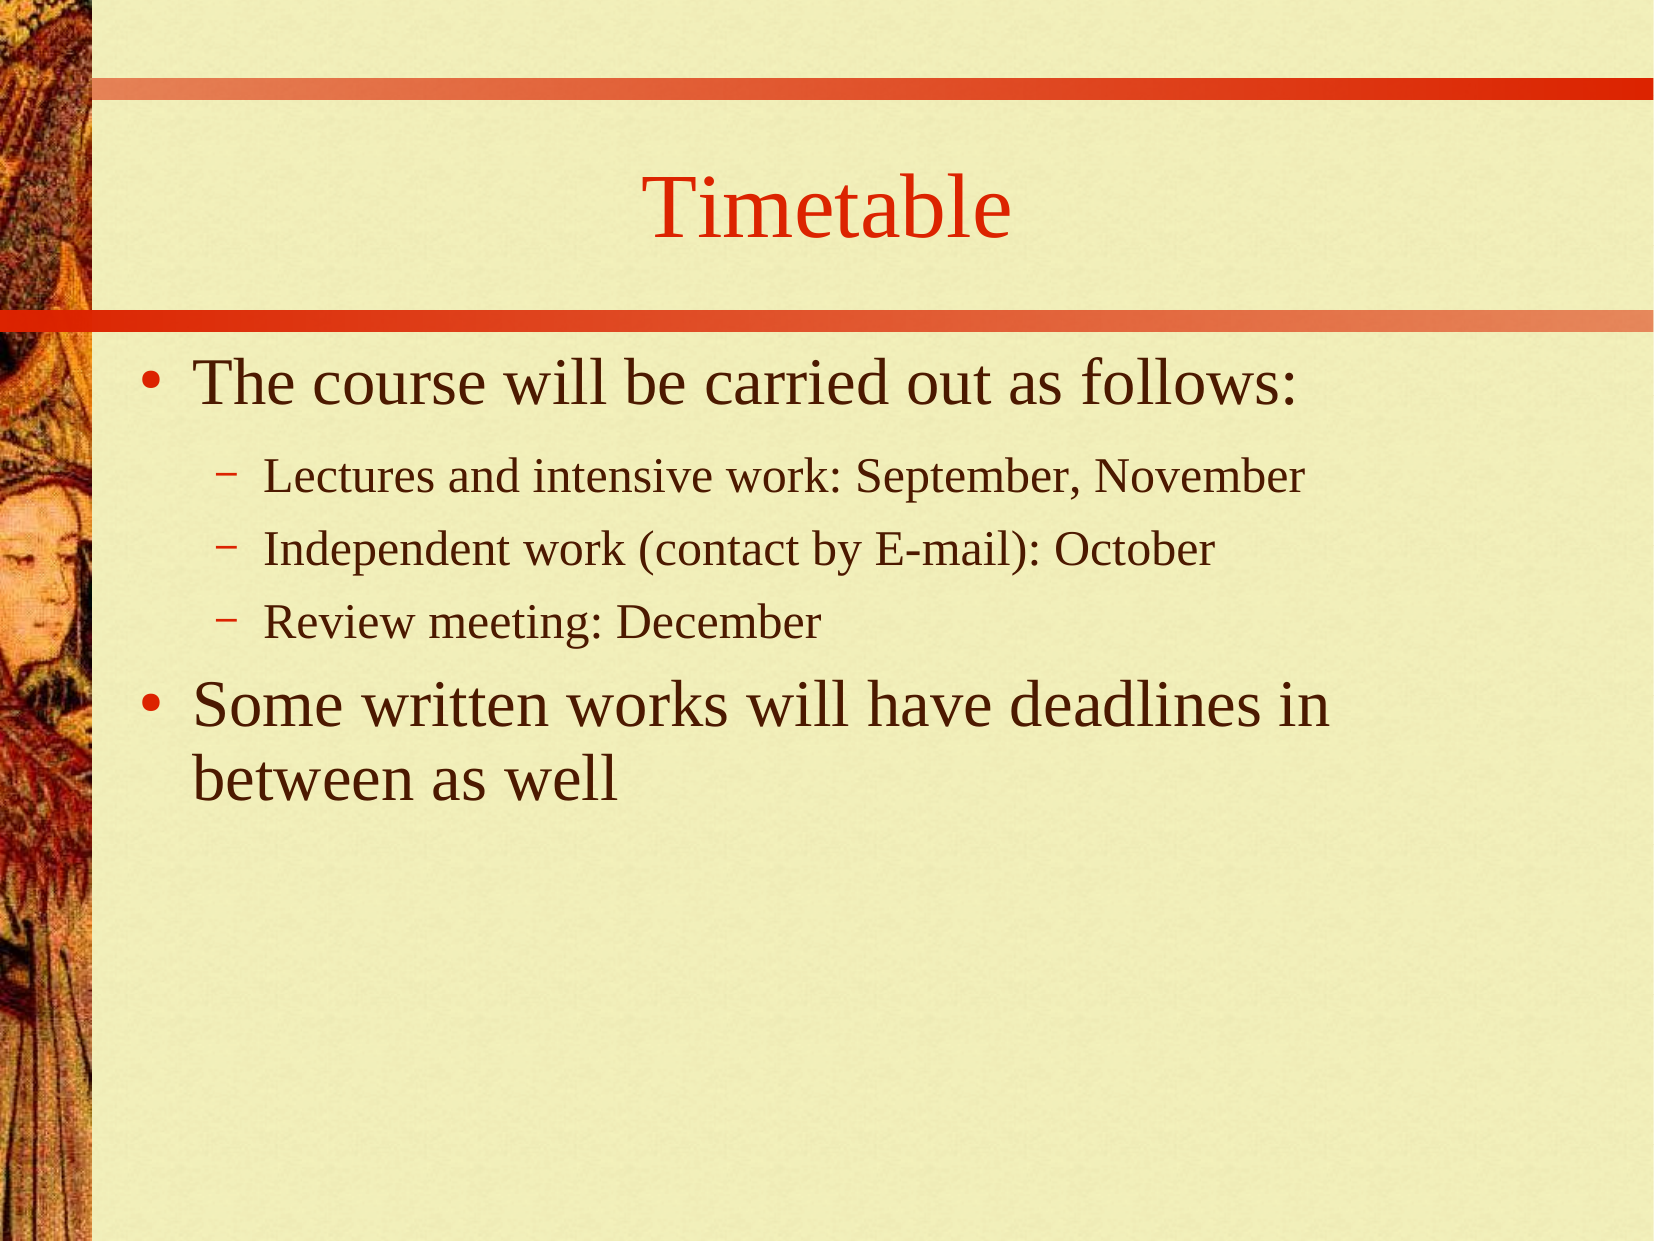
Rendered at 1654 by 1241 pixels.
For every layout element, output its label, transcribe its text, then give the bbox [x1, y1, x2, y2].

list The course will be carried out as follows: Lectures and intensive work: September, November Independent work (contact by E-mail): October Review meeting: December Some written works will have deadlines in between as well [121, 344, 1534, 1127]
picture [0, 0, 1654, 310]
title Timetable [121, 102, 1534, 311]
picture [0, 332, 1654, 1241]
